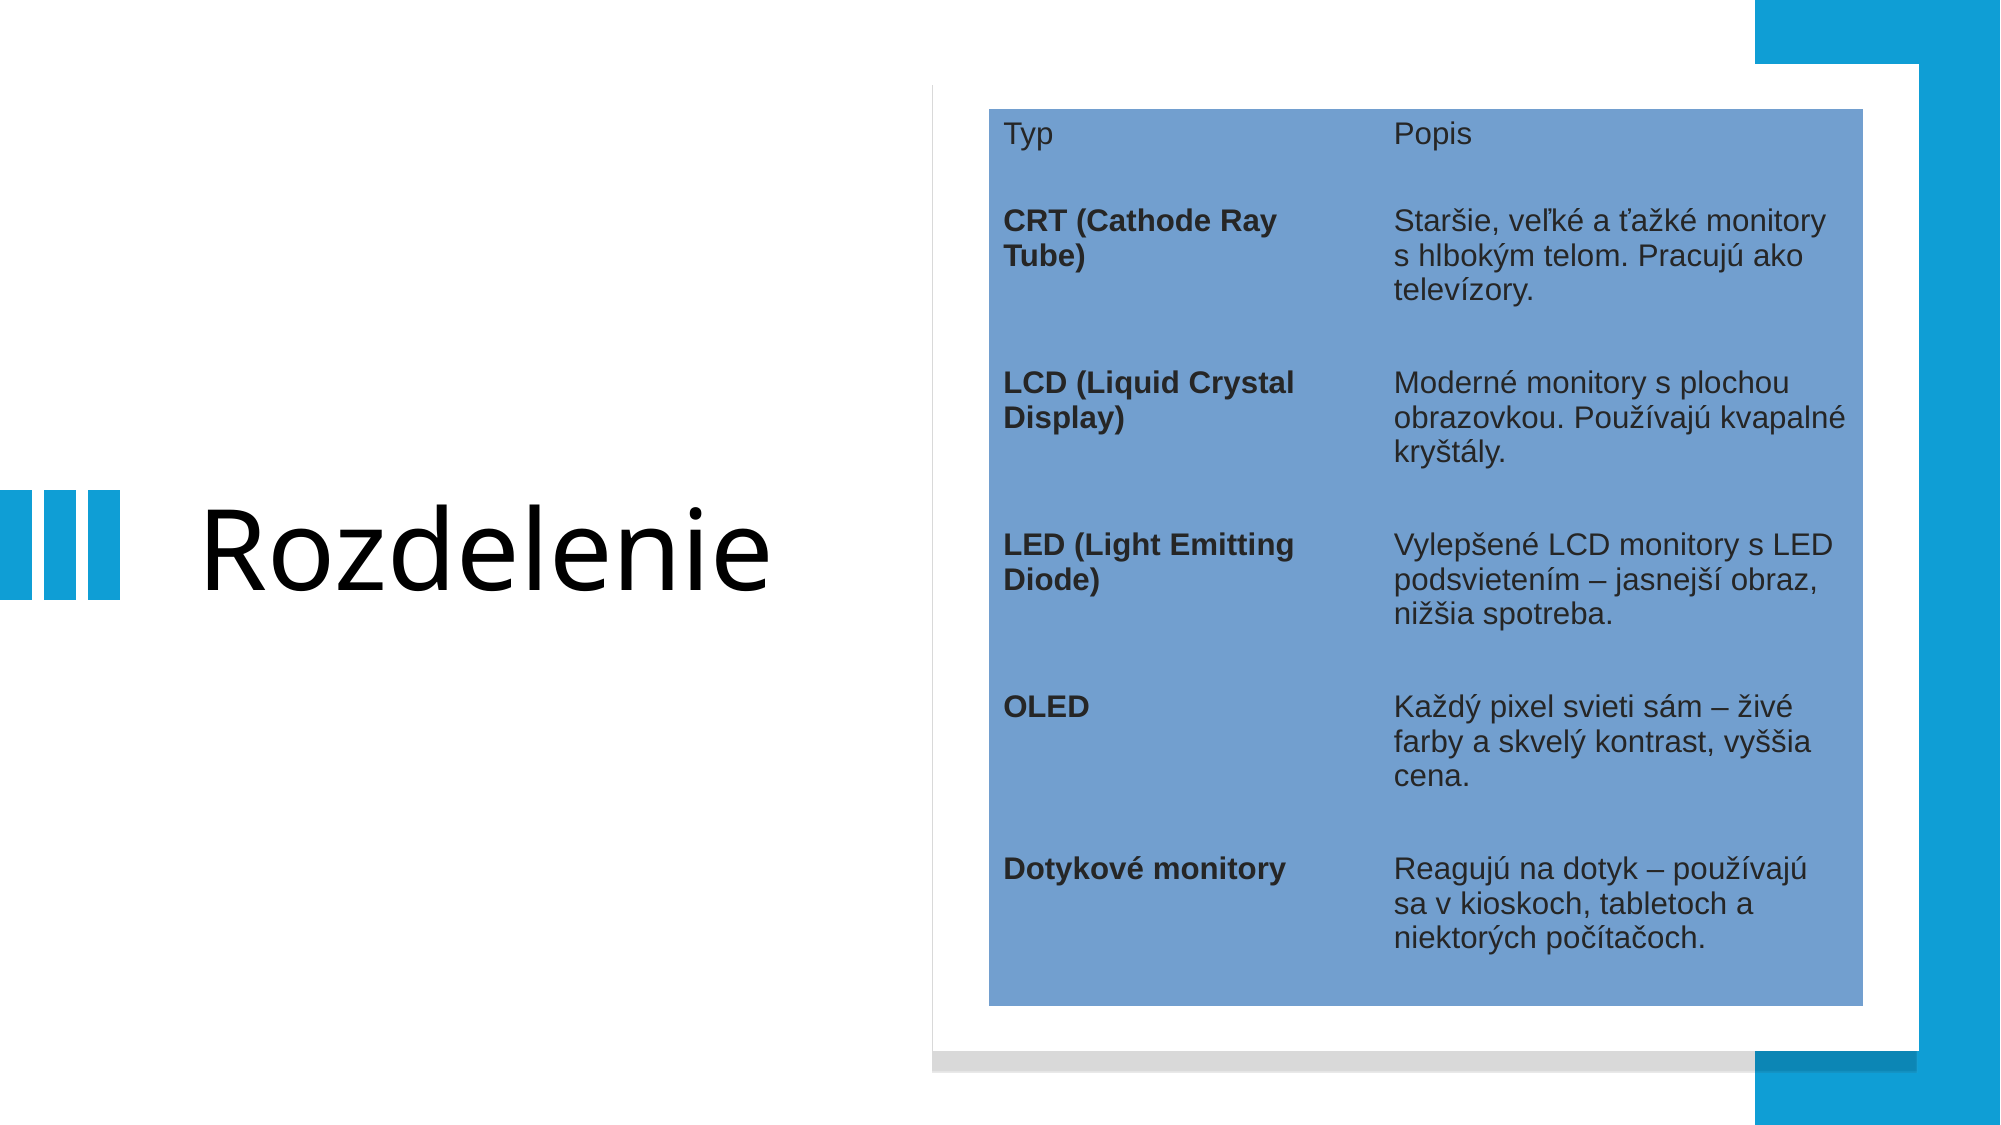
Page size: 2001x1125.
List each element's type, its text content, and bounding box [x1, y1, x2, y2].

table_cell Moderné monitory s plochou obrazovkou. Používajú kvapalné kryštály. [1379, 358, 1863, 520]
table_cell Každý pixel svieti sám – živé farby a skvelý kontrast, vyššia cena. [1379, 682, 1863, 844]
table_cell CRT (Cathode Ray Tube) [989, 196, 1379, 358]
table_cell LED (Light Emitting Diode) [989, 520, 1379, 682]
table_header Popis [1379, 109, 1863, 196]
table_cell OLED [989, 682, 1379, 844]
table_cell Staršie, veľké a ťažké monitory s hlbokým telom. Pracujú ako televízory. [1379, 196, 1863, 358]
text_box [0, 0, 2000, 1125]
title Rozdelenie [182, 485, 845, 878]
table_cell Reagujú na dotyk – používajú sa v kioskoch, tabletoch a niektorých počítačoch. [1379, 844, 1863, 1006]
table_cell Dotykové monitory [989, 844, 1379, 1006]
table_cell LCD (Liquid Crystal Display) [989, 358, 1379, 520]
table_header Typ [989, 109, 1379, 196]
table_cell Vylepšené LCD monitory s LED podsvietením – jasnejší obraz, nižšia spotreba. [1379, 520, 1863, 682]
